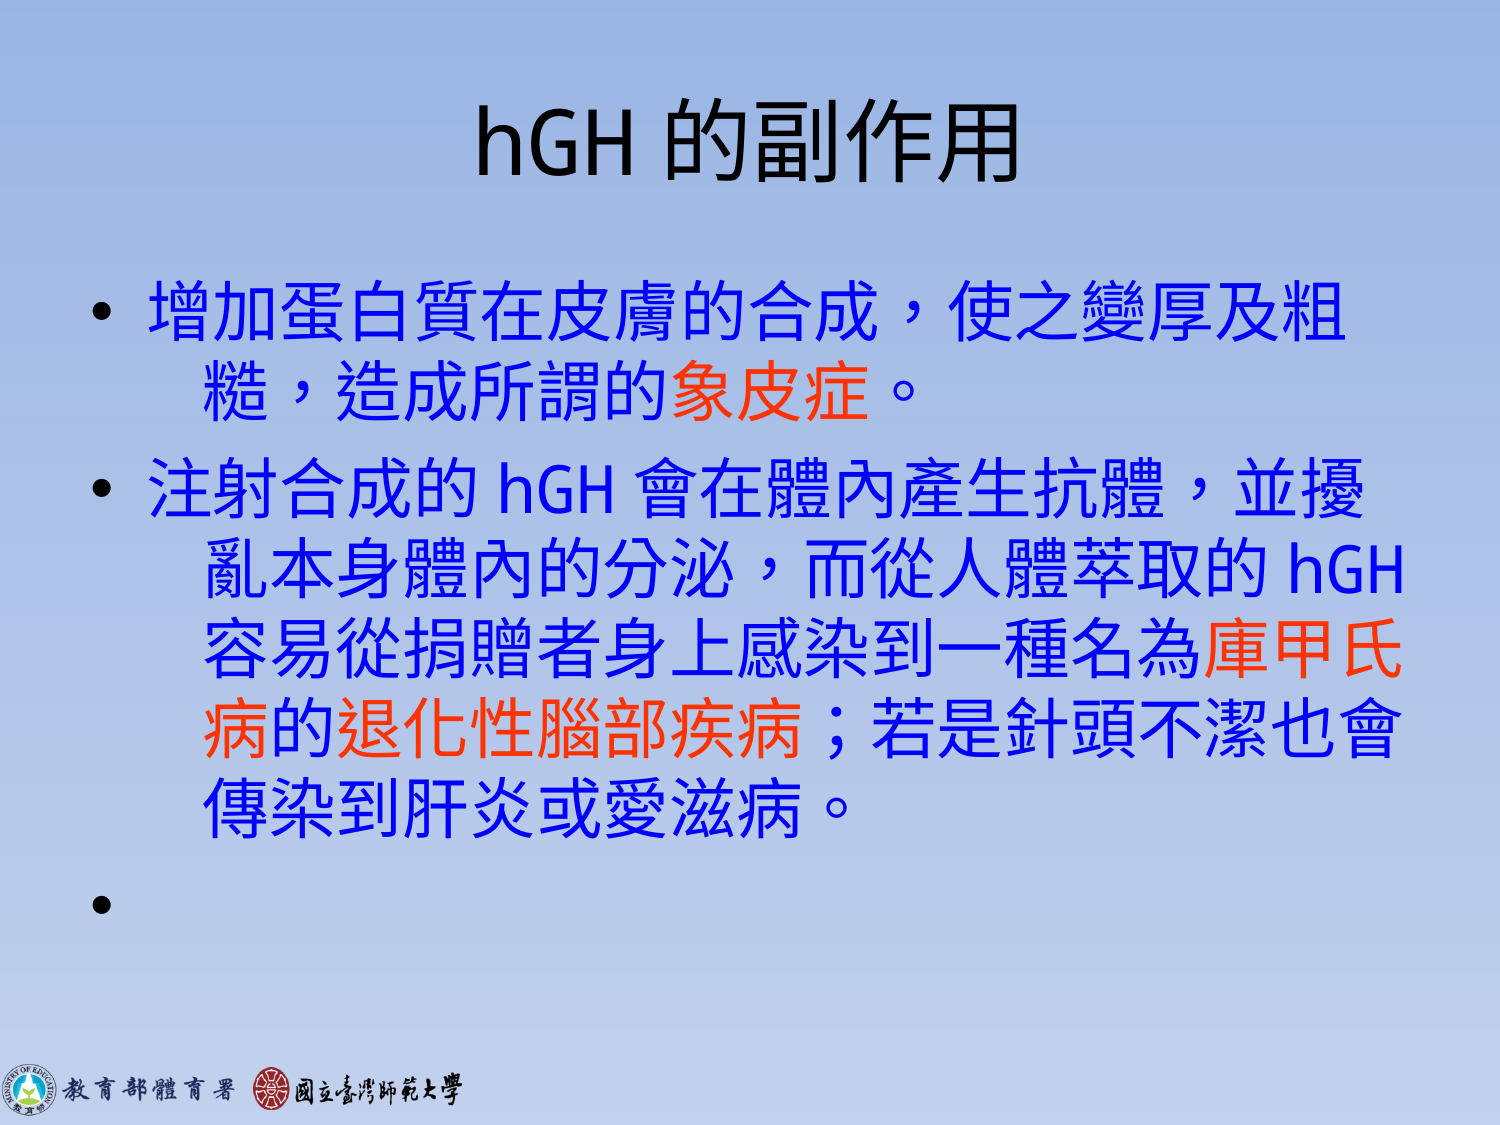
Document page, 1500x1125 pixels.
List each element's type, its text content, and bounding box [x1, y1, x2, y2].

list 增加蛋白質在皮膚的合成，使之變厚及粗糙，造成所謂的象皮症。 注射合成的hGH會在體內產生抗體，並擾亂本身體內的分泌，而從人體萃取的hGH容易從捐贈者身上感染到一種名為庫甲氏病的退化性腦部疾病；若是針頭不潔也會傳染到肝炎或愛滋病。 [75, 262, 1426, 1005]
title hGH的副作用 [75, 45, 1426, 233]
